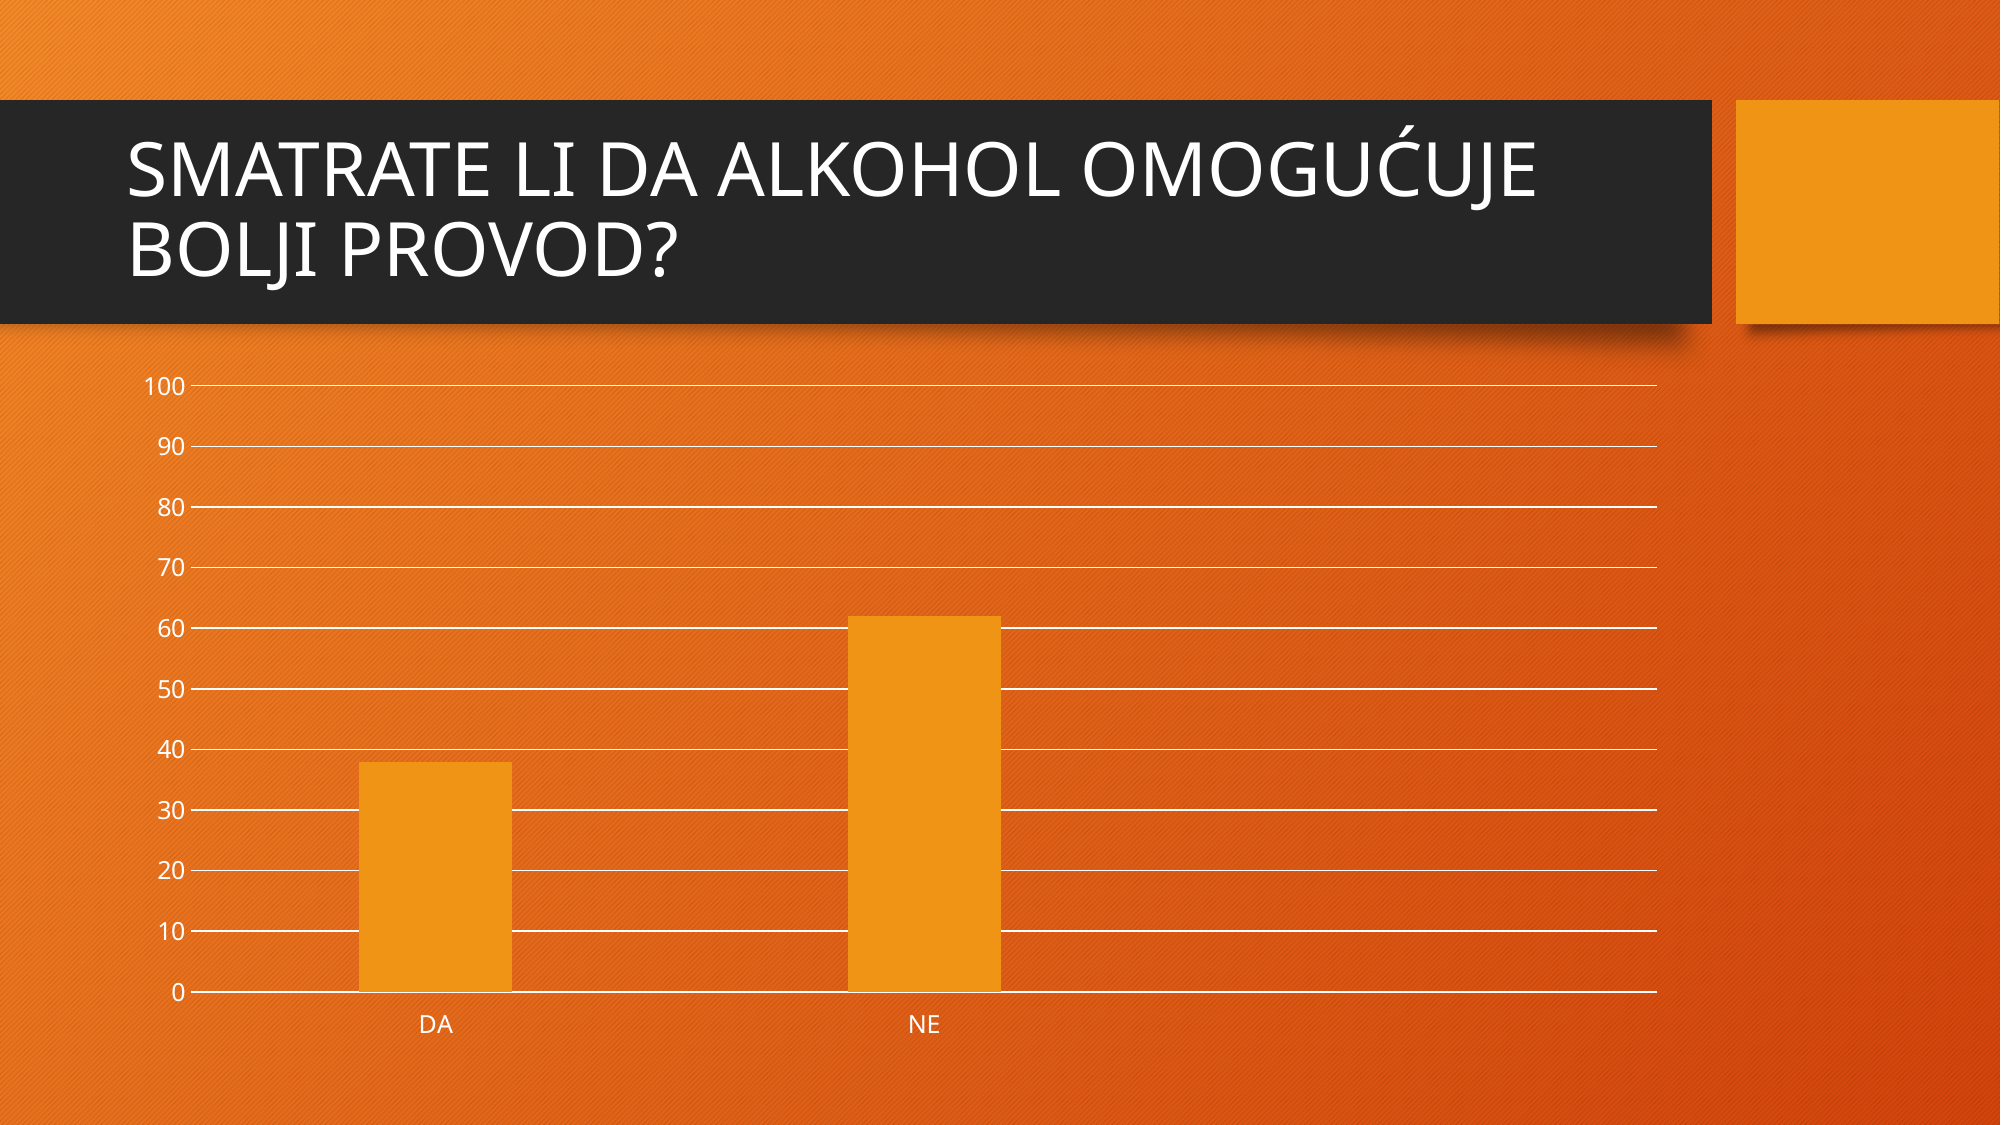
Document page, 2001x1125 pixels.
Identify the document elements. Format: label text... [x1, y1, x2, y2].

chart [111, 354, 1689, 1056]
title SMATRATE LI DA ALKOHOL OMOGUĆUJE BOLJI PROVOD? [111, 123, 1689, 301]
